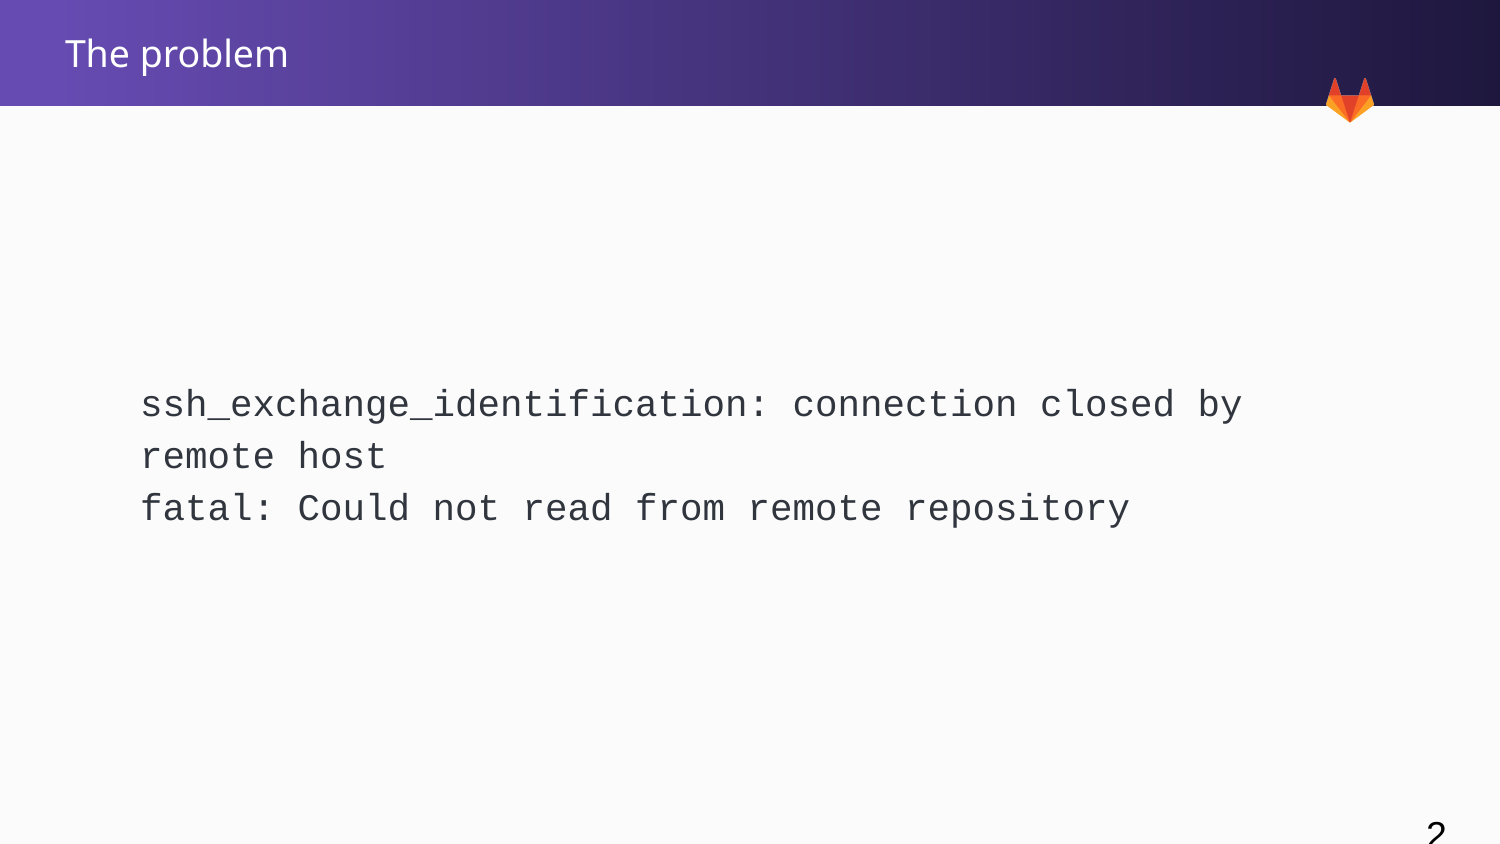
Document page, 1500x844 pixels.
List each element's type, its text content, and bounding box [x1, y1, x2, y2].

list ssh_exchange_identification: connection closed by remote host fatal: Could not read from remote repository [50, 357, 1374, 487]
picture [1326, 78, 1374, 123]
title The problem [50, 27, 1298, 77]
